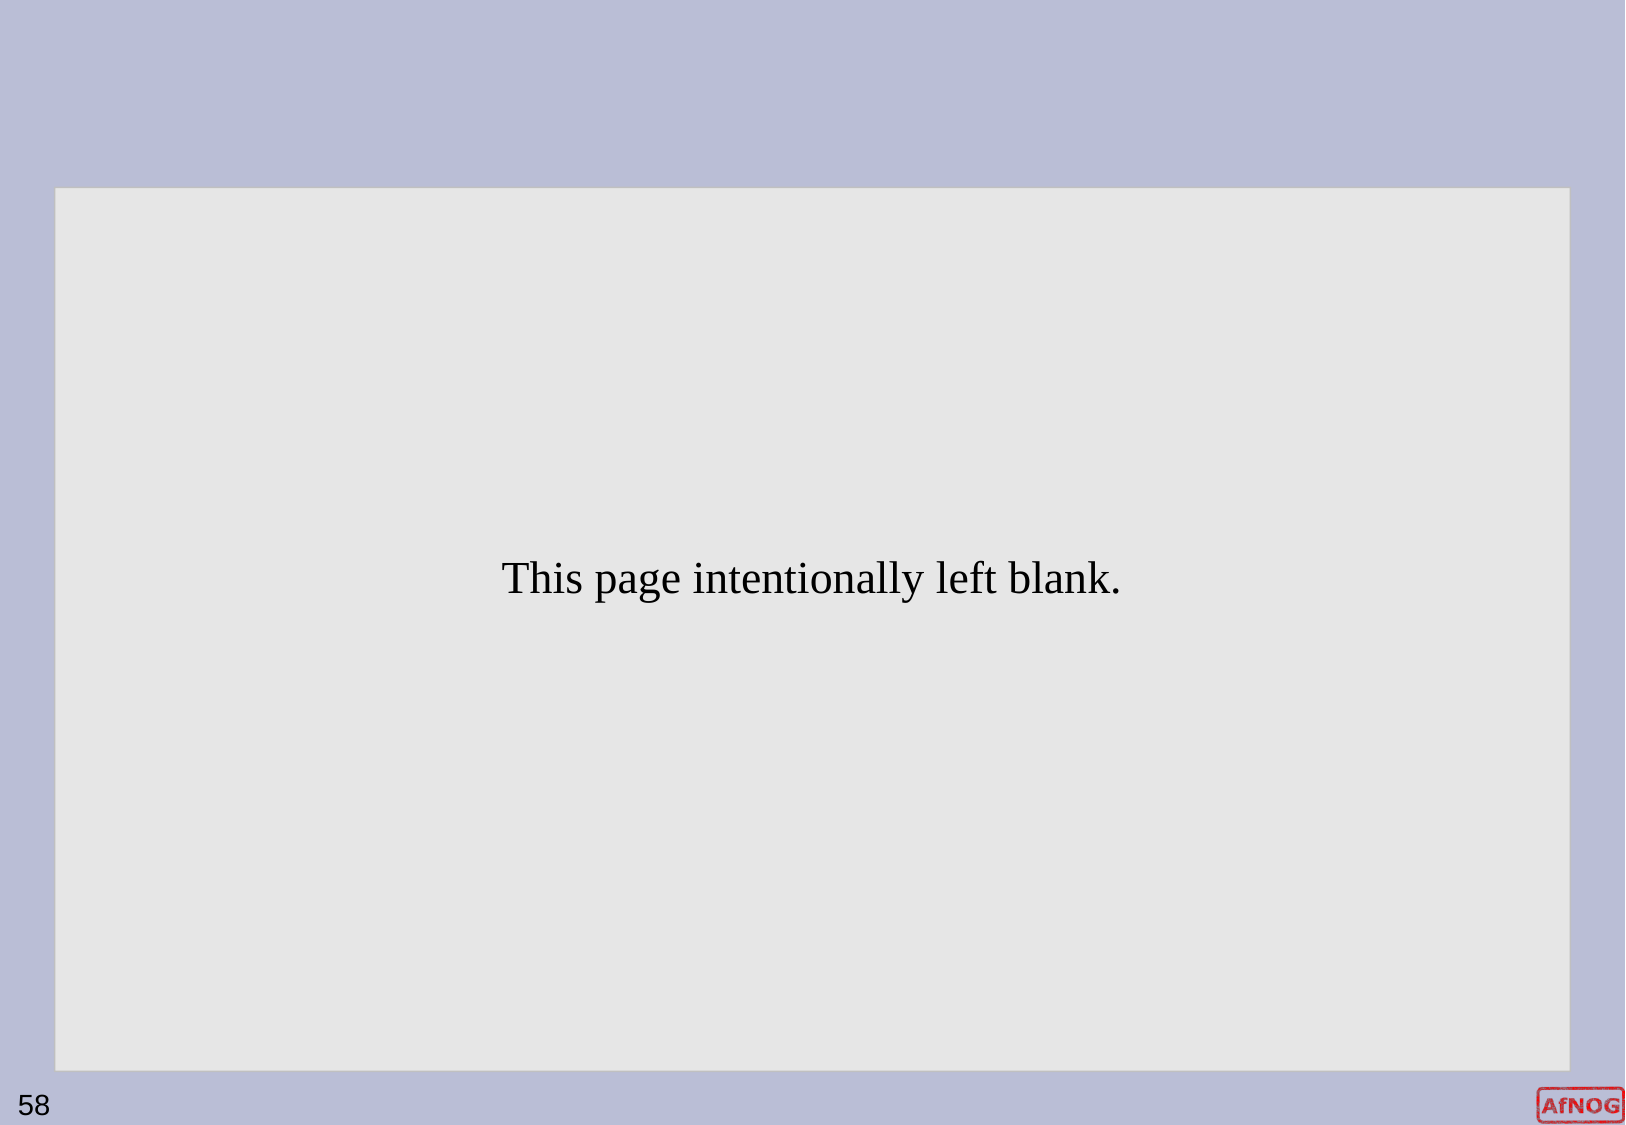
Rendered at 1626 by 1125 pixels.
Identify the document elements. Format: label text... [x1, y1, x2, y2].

text_box This page intentionally left blank. [413, 543, 1211, 609]
picture [1535, 1085, 1626, 1125]
